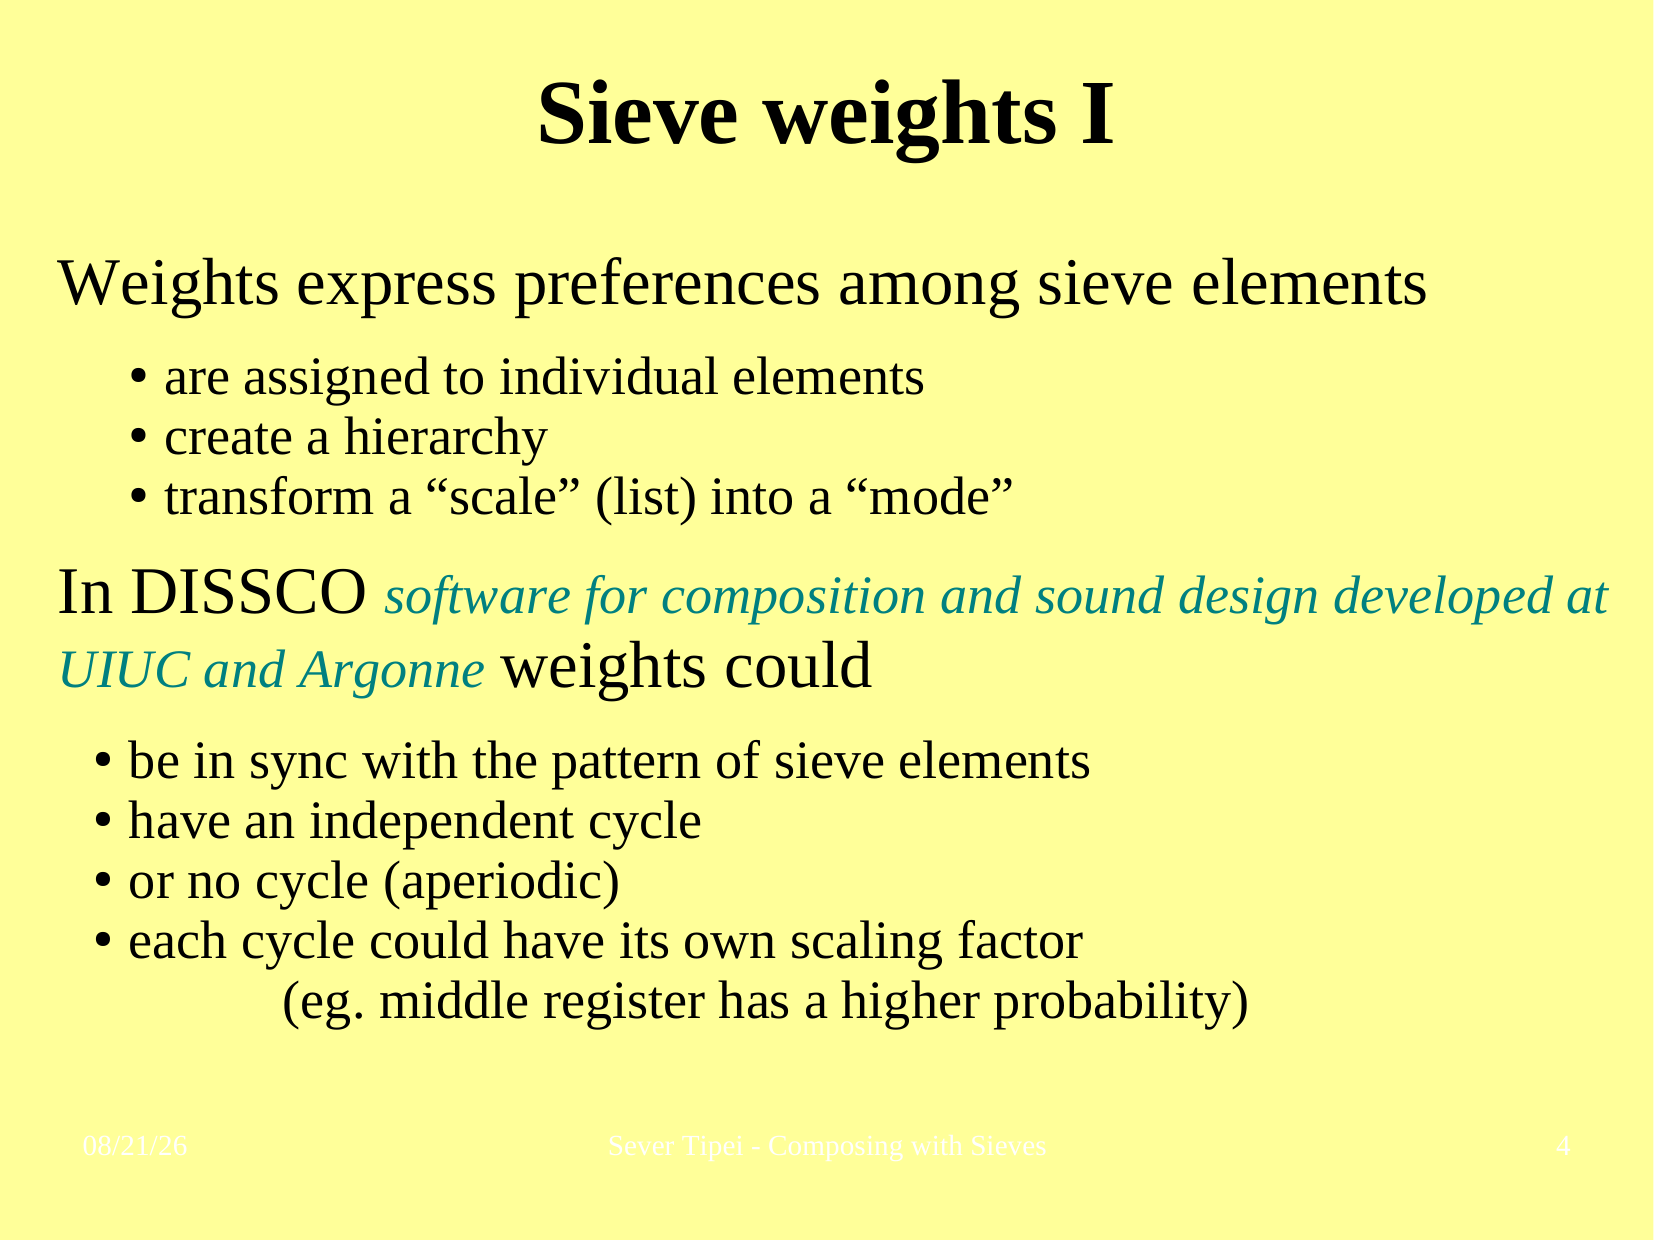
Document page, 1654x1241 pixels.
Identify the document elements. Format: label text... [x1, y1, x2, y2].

subtitle Weights express preferences among sieve elements are assigned to individual elements create a hierarchy transform a “scale” (list) into a “mode” In DISSCO software for composition and sound design developed at UIUC and Argonne weights could be in sync with the pattern of sieve elements have an independent cycle or no cycle (aperiodic) each cycle could have its own scaling factor (eg. middle register has a higher probability) [57, 225, 1613, 1051]
title Sieve weights I [82, 37, 1571, 188]
